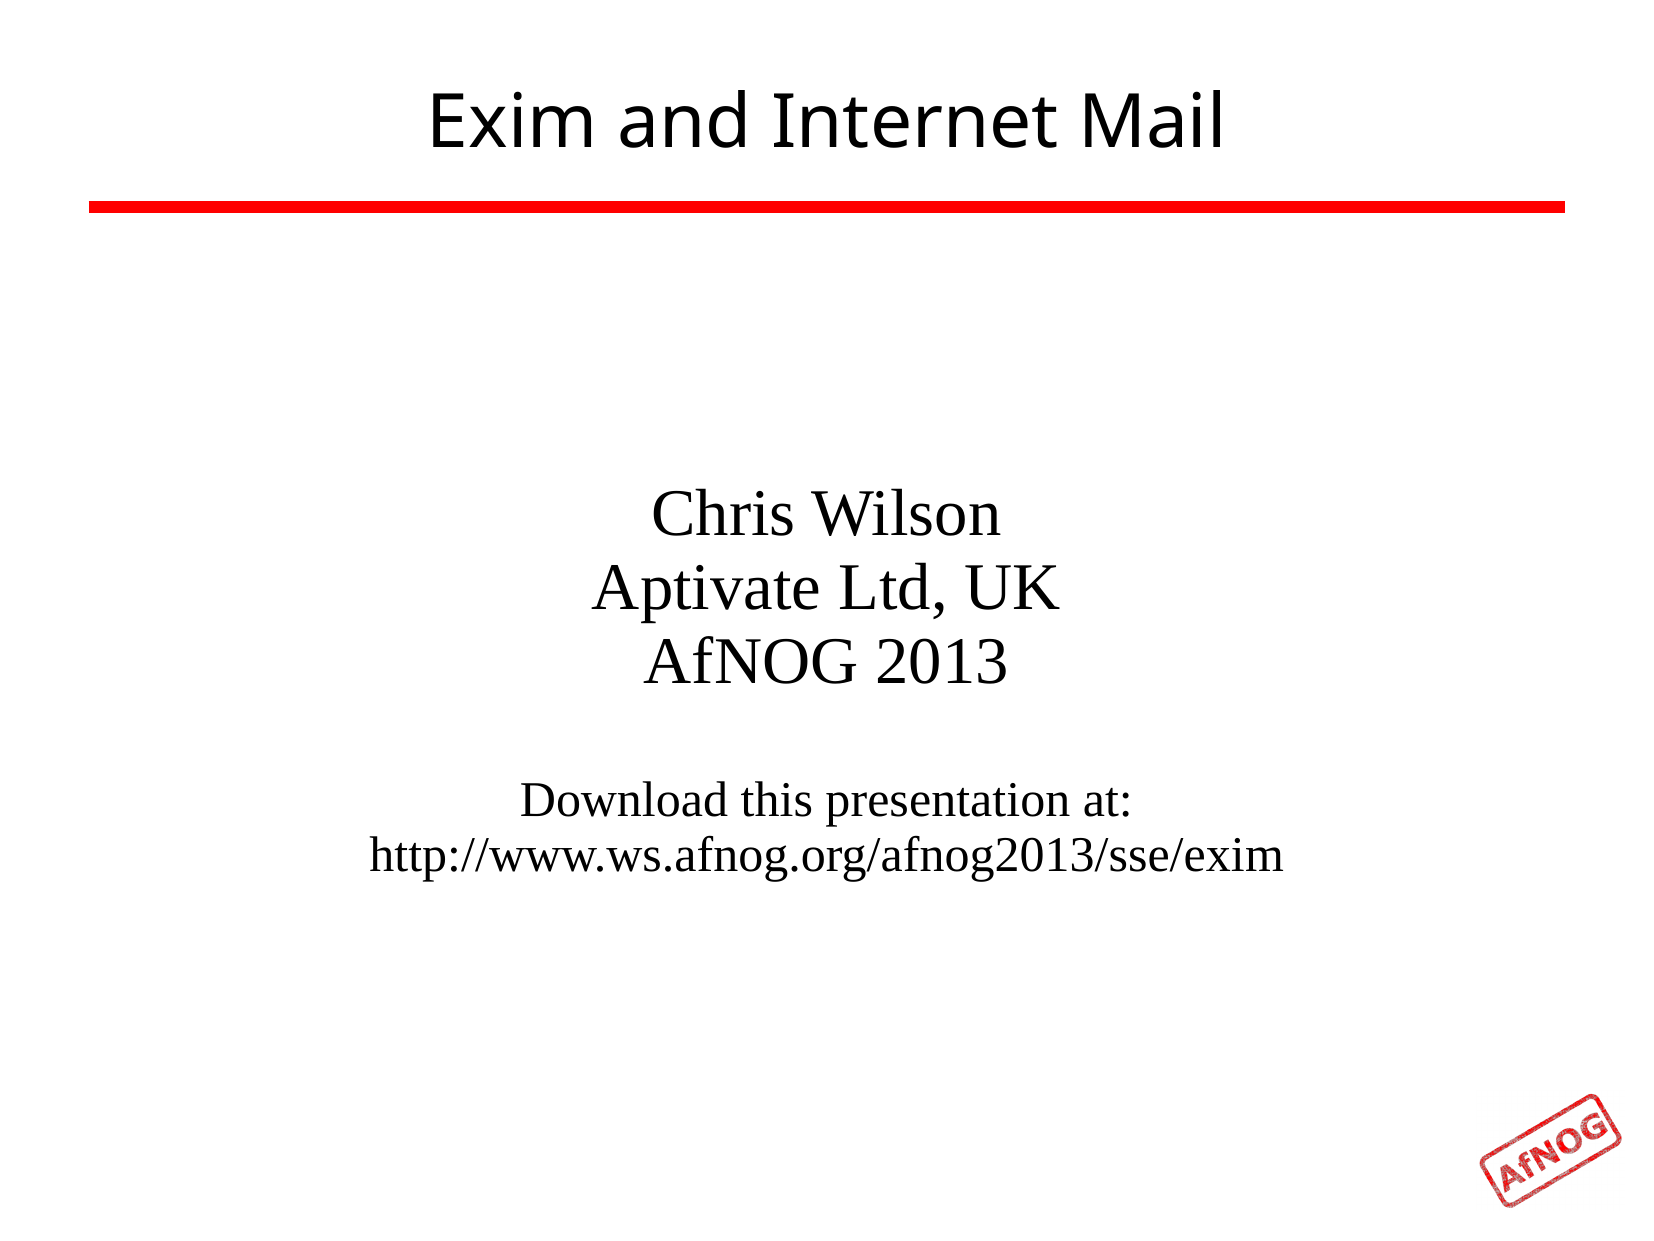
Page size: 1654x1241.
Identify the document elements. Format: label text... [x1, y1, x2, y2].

picture [1476, 1090, 1625, 1211]
subtitle Chris Wilson Aptivate Ltd, UK AfNOG 2013 Download this presentation at: http://www.ws.afnog.org/afnog2013/sse/exim [82, 236, 1571, 1123]
title Exim and Internet Mail [88, 29, 1565, 207]
